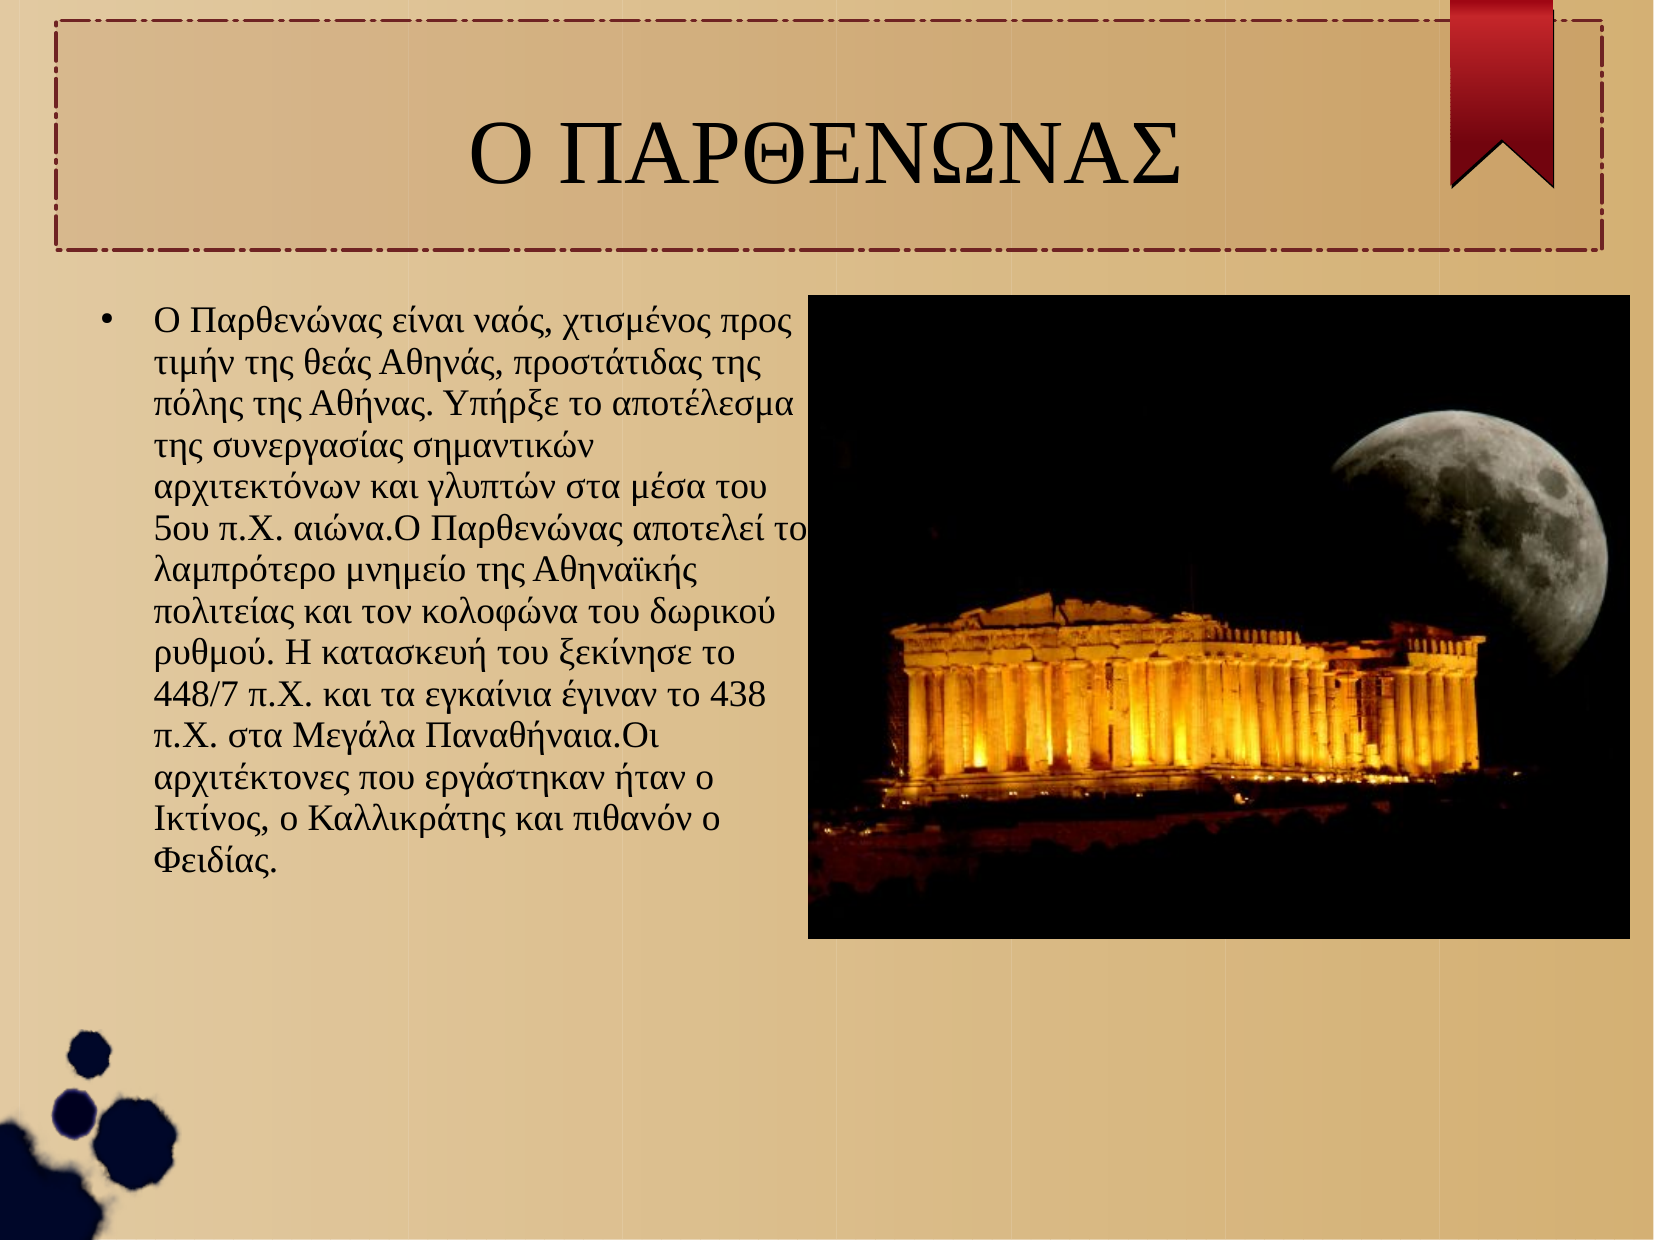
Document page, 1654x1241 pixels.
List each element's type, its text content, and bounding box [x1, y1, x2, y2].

title Ο ΠΑΡΘΕΝΩΝΑΣ [82, 49, 1571, 257]
picture [808, 295, 1630, 939]
list Ο Παρθενώνας είναι ναός, χτισμένος προς τιμήν της θεάς Αθηνάς, προστάτιδας της πόλης της Αθήνας. Υπήρξε το αποτέλεσμα της συνεργασίας σημαντικών αρχιτεκτόνων και γλυπτών στα μέσα του 5ου π.Χ. αιώνα.Ο Παρθενώνας αποτελεί το λαμπρότερο μνημείο της Αθηναϊκής πολιτείας και τον κολοφώνα του δωρικού ρυθμού. Η κατασκευή του ξεκίνησε το 448/7 π.Χ. και τα εγκαίνια έγιναν το 438 π.Χ. στα Μεγάλα Παναθήναια.Οι αρχιτέκτονες που εργάστηκαν ήταν ο Ικτίνος, ο Καλλικράτης και πιθανόν ο Φειδίας. [82, 299, 809, 1019]
